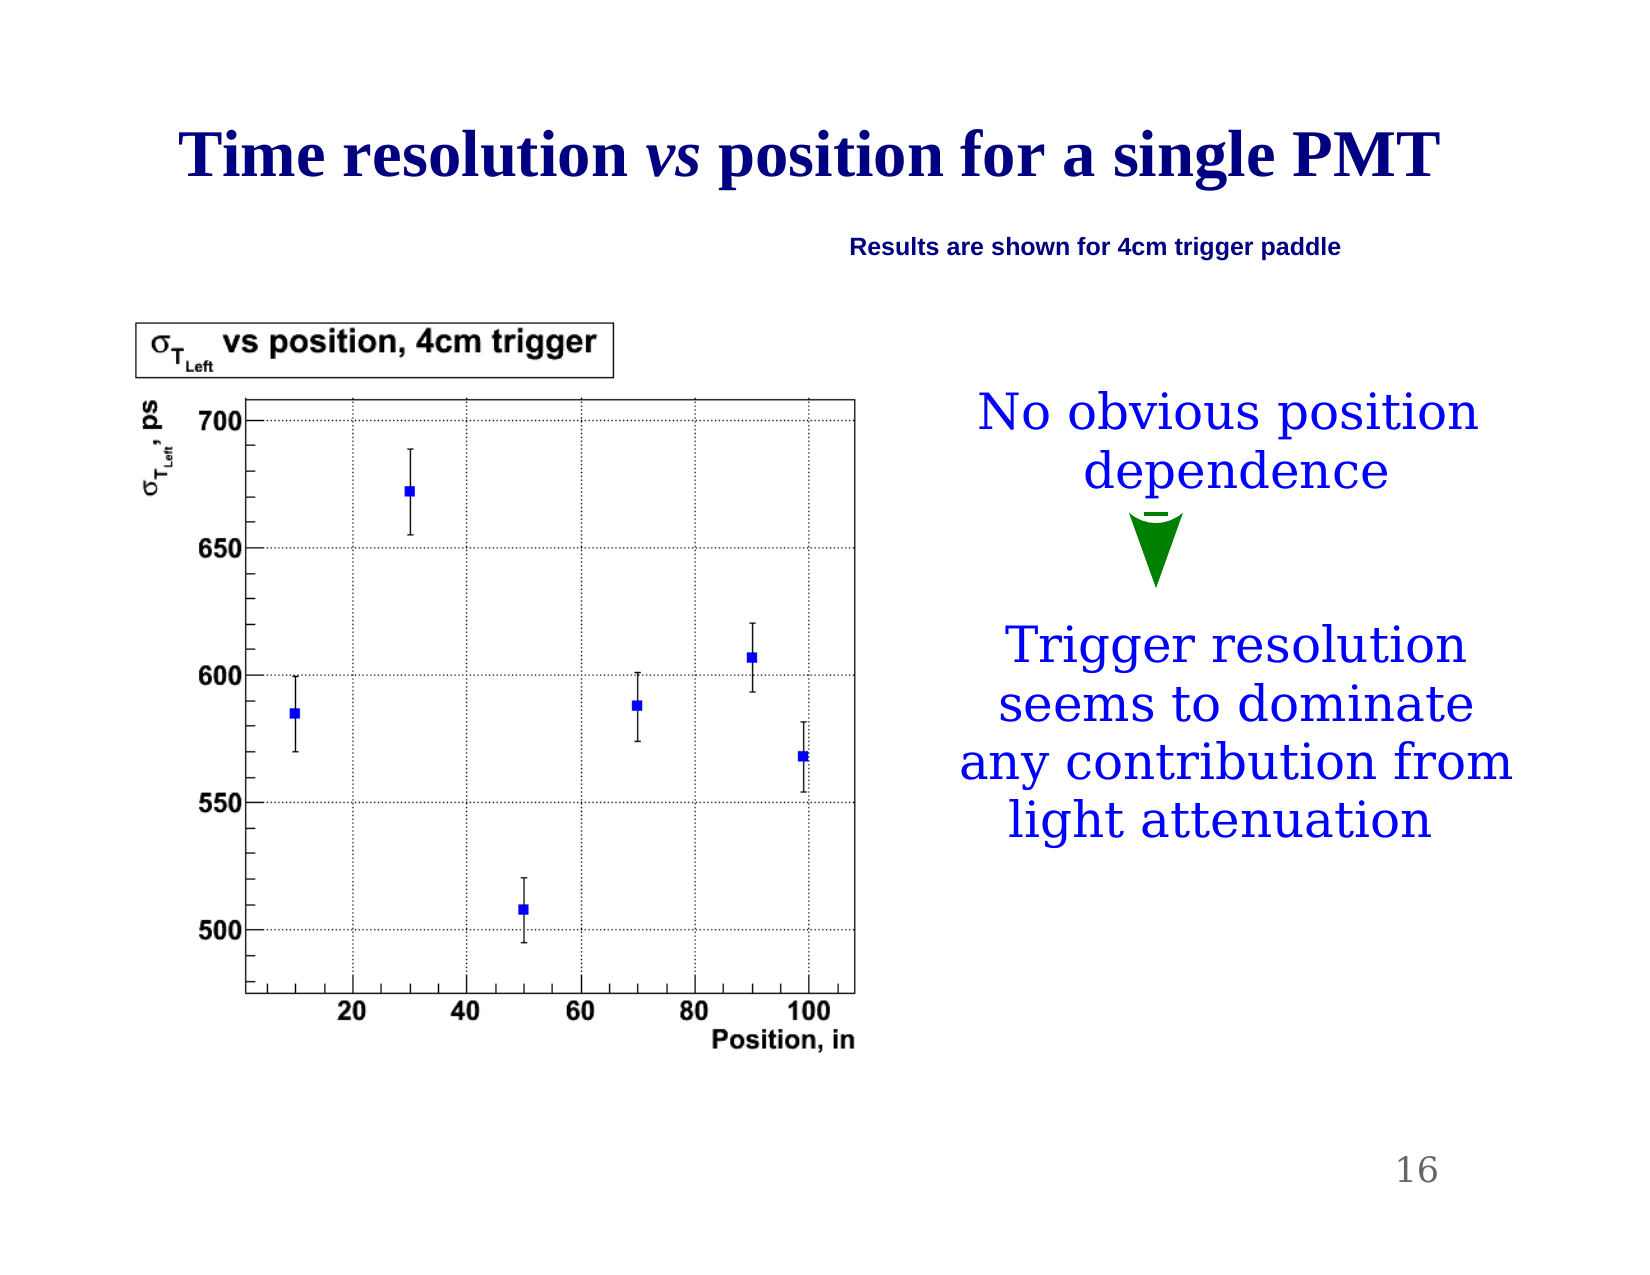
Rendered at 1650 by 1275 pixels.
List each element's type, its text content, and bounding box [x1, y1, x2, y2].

text_box Time resolution vs position for a single PMT [178, 116, 1459, 196]
text_box Results are shown for 4cm trigger paddle [849, 232, 1343, 262]
text_box No obvious position dependence Trigger resolution seems to dominate any contribution from light attenuation [959, 383, 1515, 850]
text_box <number> [1394, 1149, 1592, 1191]
picture [129, 320, 890, 1063]
